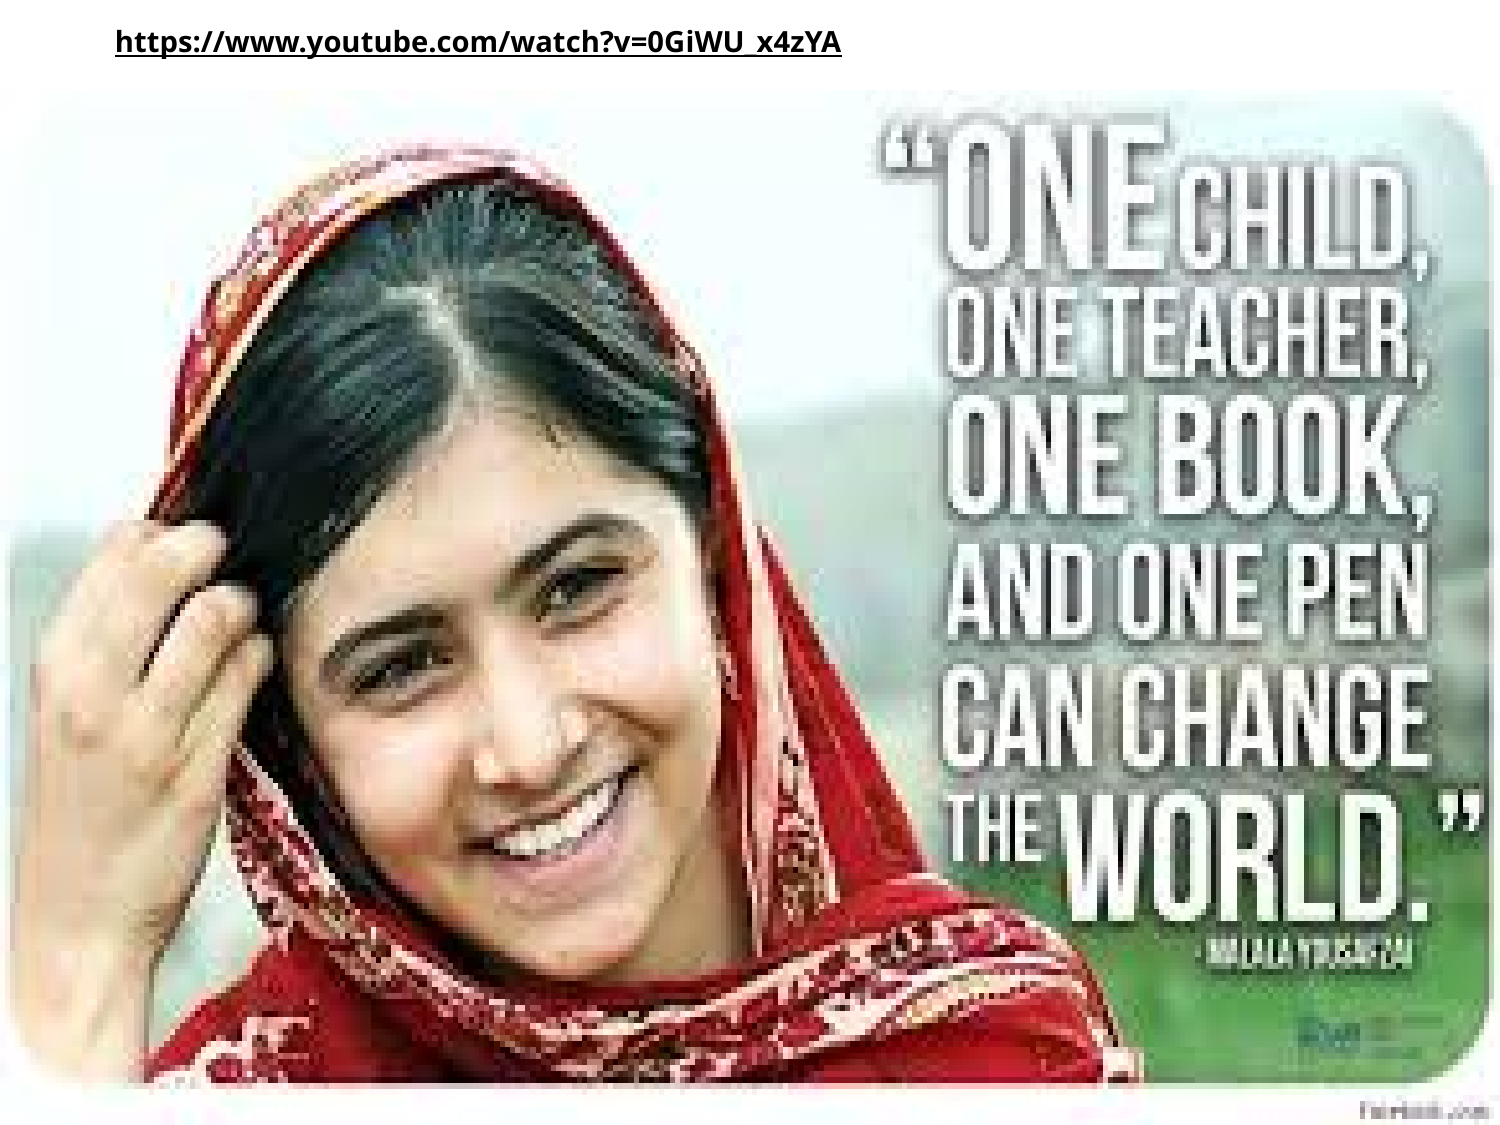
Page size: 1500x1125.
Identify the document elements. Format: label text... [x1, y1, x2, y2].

title https://www.youtube.com/watch?v=0GiWU_x4zYA [100, 19, 1296, 68]
picture [0, 90, 1500, 1125]
